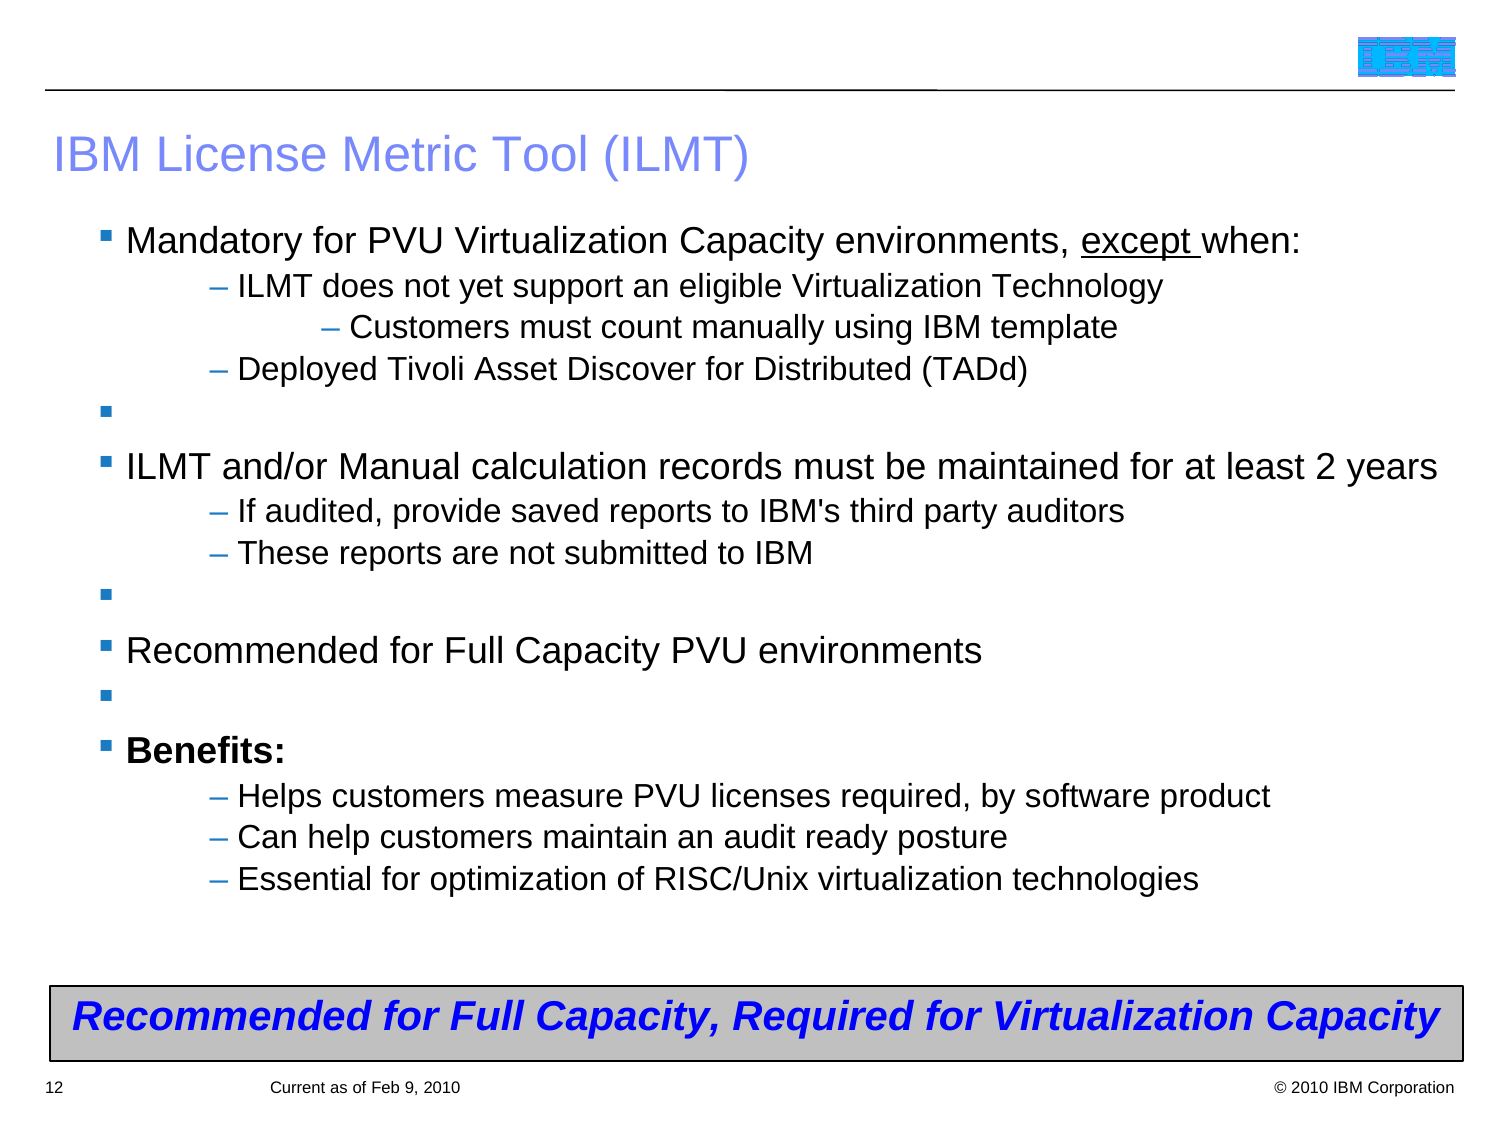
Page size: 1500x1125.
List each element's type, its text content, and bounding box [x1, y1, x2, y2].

text_box Mandatory for PVU Virtualization Capacity environments, except when: ILMT does not yet support an eligible Virtualization Technology Customers must count manually using IBM template Deployed Tivoli Asset Discover for Distributed (TADd) ILMT and/or Manual calculation records must be maintained for at least 2 years If audited, provide saved reports to IBM's third party auditors These reports are not submitted to IBM Recommended for Full Capacity PVU environments Benefits: Helps customers measure PVU licenses required, by software product Can help customers maintain an audit ready posture Essential for optimization of RISC/Unix virtualization technologies [82, 212, 1465, 963]
title IBM License Metric Tool (ILMT) [37, 118, 1438, 190]
text_box Recommended for Full Capacity, Required for Virtualization Capacity [50, 985, 1463, 1061]
